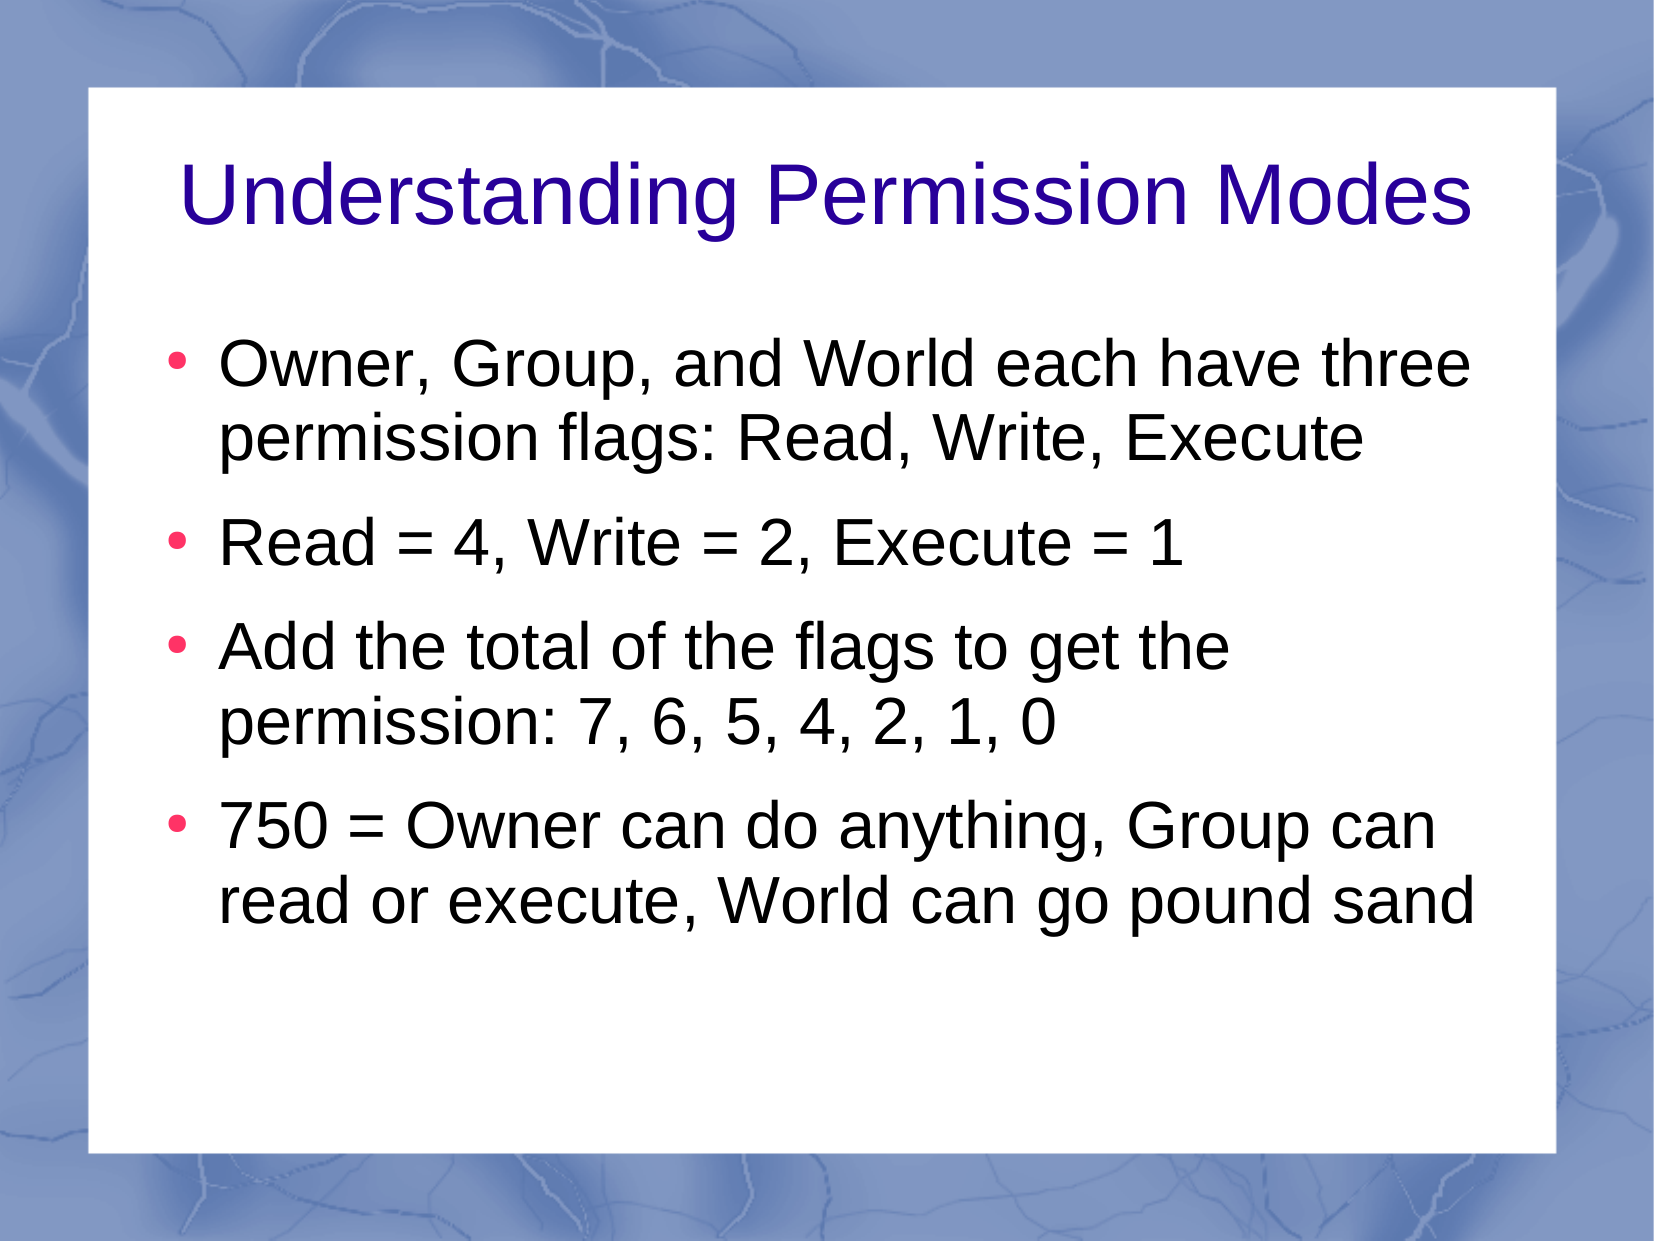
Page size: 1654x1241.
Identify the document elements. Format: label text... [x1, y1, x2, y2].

title Understanding Permission Modes [118, 90, 1536, 298]
picture [0, 0, 1654, 1241]
list Owner, Group, and World each have three permission flags: Read, Write, Execute Read = 4, Write = 2, Execute = 1 Add the total of the flags to get the permission: 7, 6, 5, 4, 2, 1, 0 750 = Owner can do anything, Group can read or execute, World can go pound sand [147, 325, 1506, 1145]
